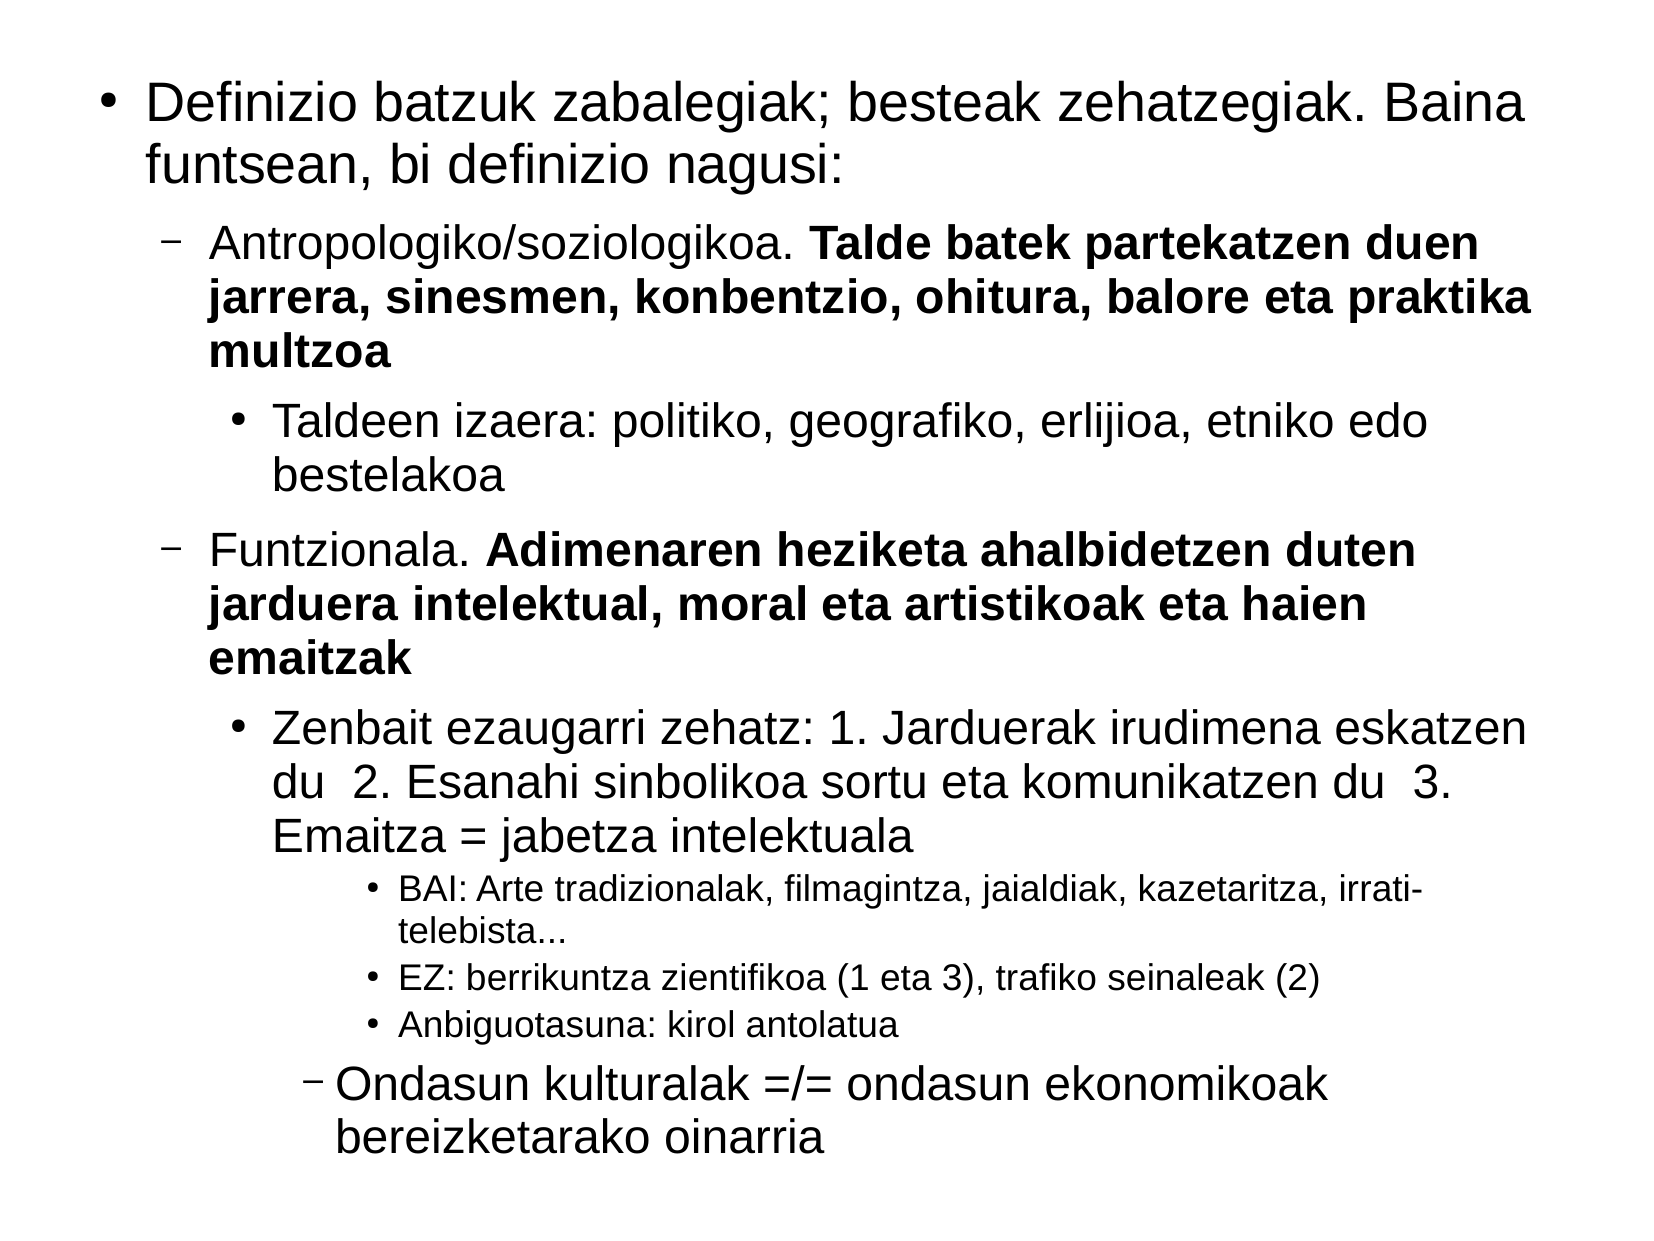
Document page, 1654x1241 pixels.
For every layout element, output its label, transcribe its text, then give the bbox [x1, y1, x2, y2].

list Definizio batzuk zabalegiak; besteak zehatzegiak. Baina funtsean, bi definizio nagusi: Antropologiko/soziologikoa. Talde batek partekatzen duen jarrera, sinesmen, konbentzio, ohitura, balore eta praktika multzoa Taldeen izaera: politiko, geografiko, erlijioa, etniko edo bestelakoa Funtzionala. Adimenaren heziketa ahalbidetzen duten jarduera intelektual, moral eta artistikoak eta haien emaitzak Zenbait ezaugarri zehatz: 1. Jarduerak irudimena eskatzen du 2. Esanahi sinbolikoa sortu eta komunikatzen du 3. Emaitza = jabetza intelektuala BAI: Arte tradizionalak, filmagintza, jaialdiak, kazetaritza, irrati-telebista... EZ: berrikuntza zientifikoa (1 eta 3), trafiko seinaleak (2) Anbiguotasuna: kirol antolatua Ondasun kulturalak =/= ondasun ekonomikoak bereizketarako oinarria [82, 70, 1571, 1170]
